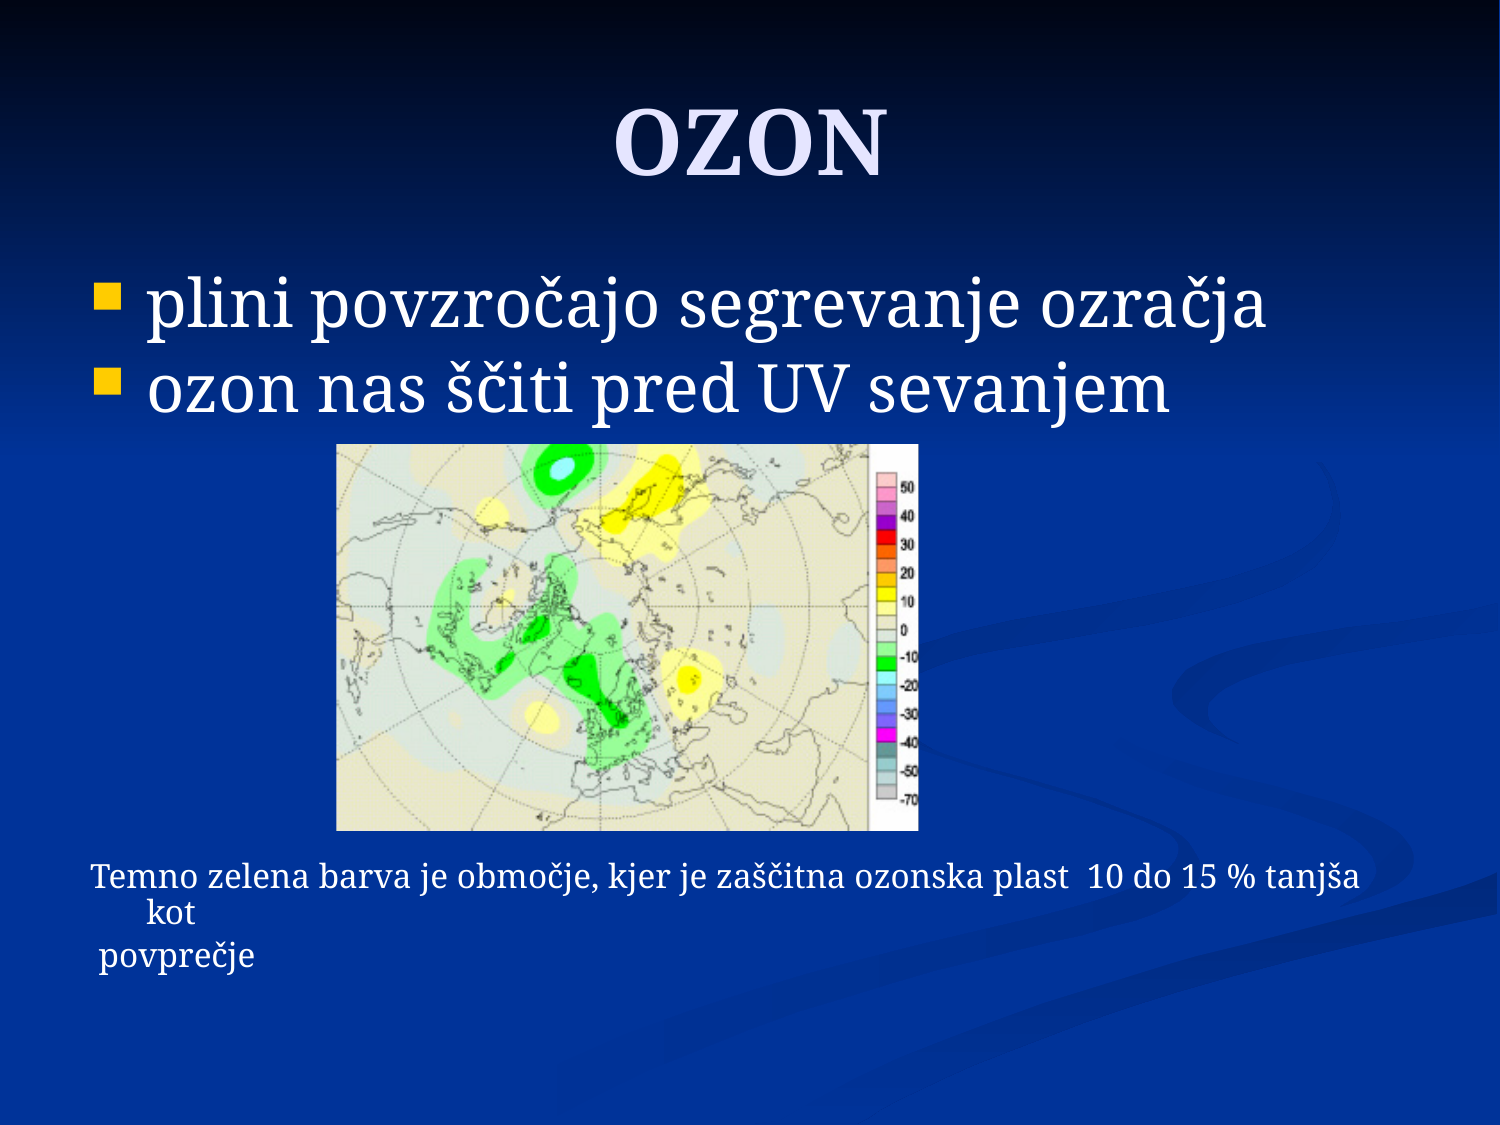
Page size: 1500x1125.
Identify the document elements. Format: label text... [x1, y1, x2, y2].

title OZON [75, 45, 1425, 233]
picture [336, 444, 919, 831]
list plini povzročajo segrevanje ozračja ozon nas ščiti pred UV sevanjem Temno zelena barva je območje, kjer je zaščitna ozonska plast 10 do 15 % tanjša kot povprečje [75, 262, 1425, 1005]
